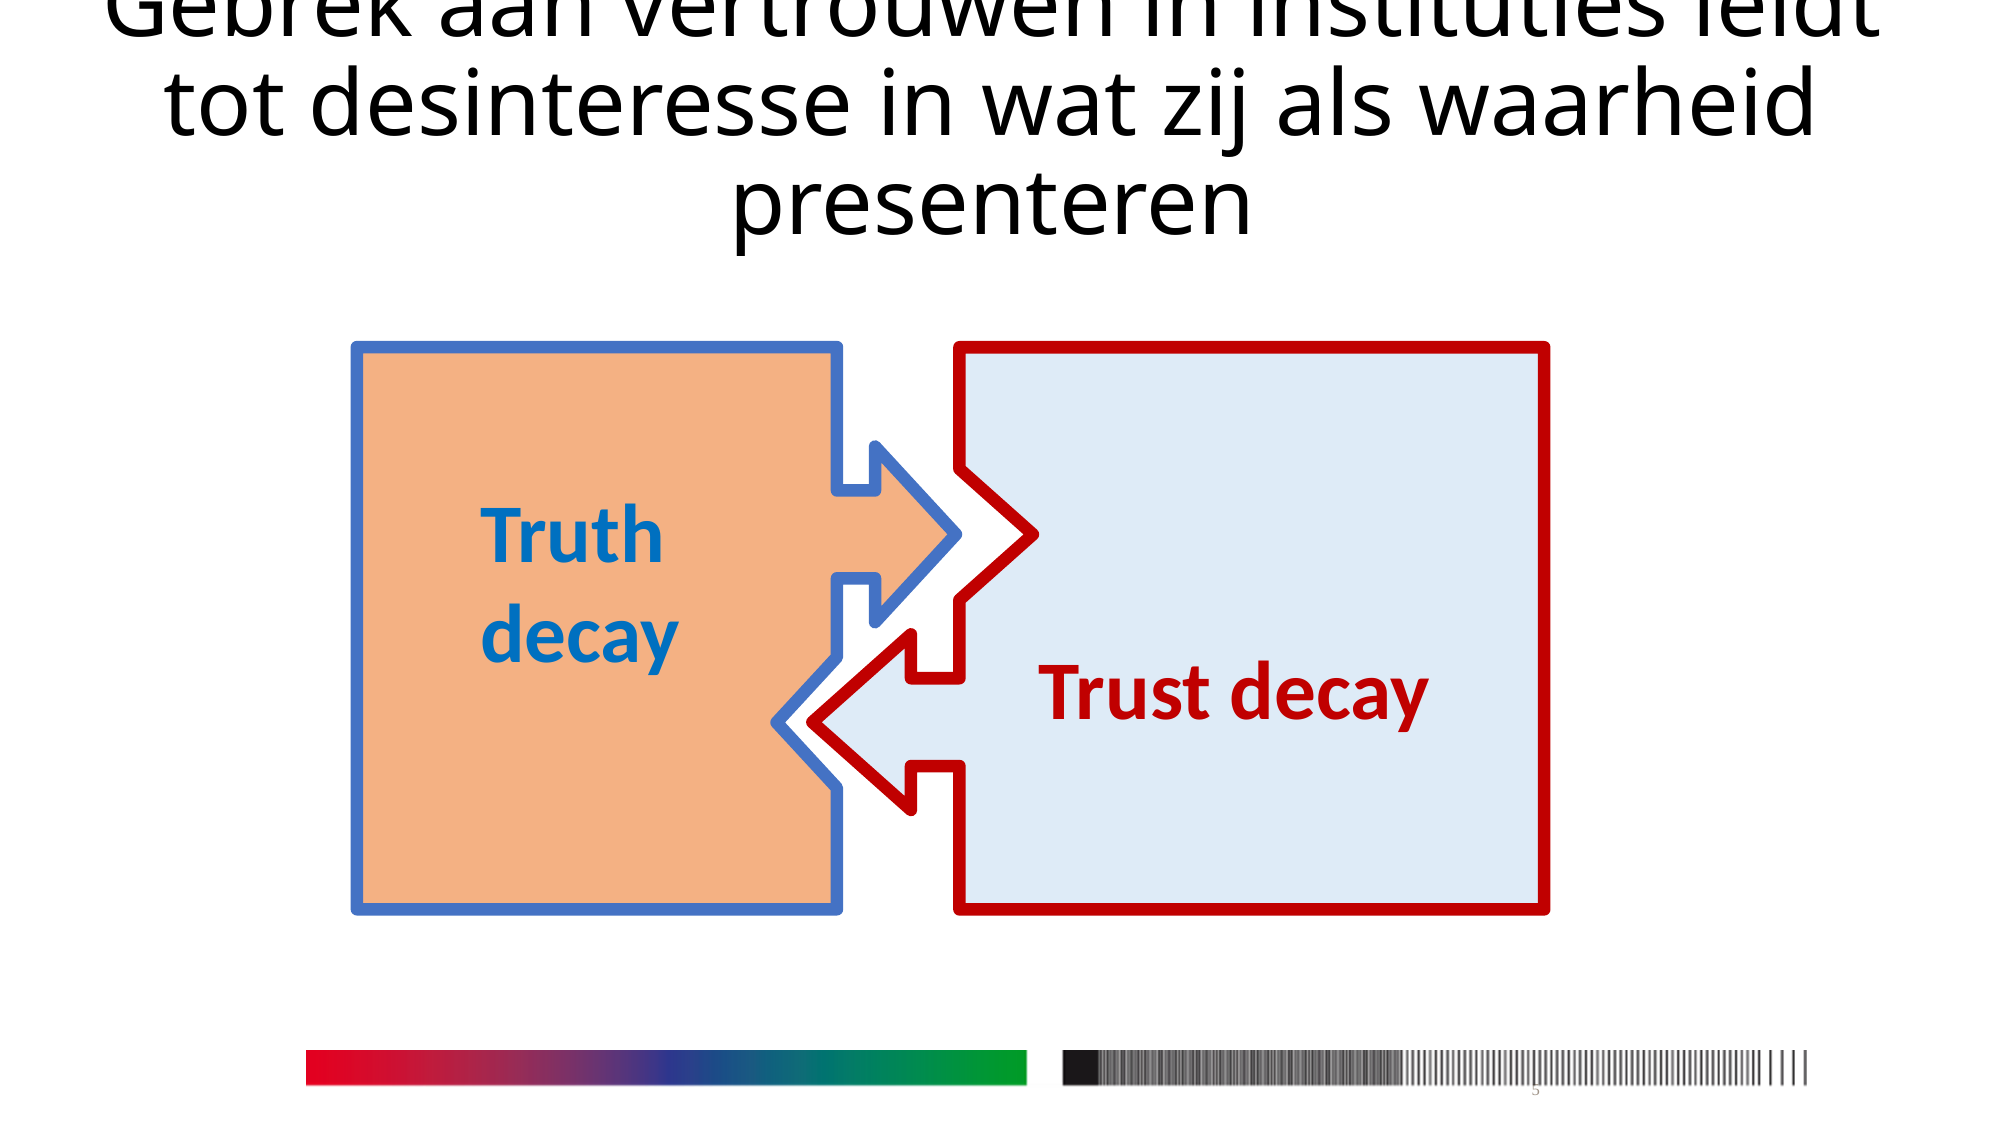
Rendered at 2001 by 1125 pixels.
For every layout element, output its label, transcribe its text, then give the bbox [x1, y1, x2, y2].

text_box Trust decay [1039, 536, 1600, 936]
picture [306, 1050, 1807, 1101]
text_box [812, 347, 1545, 910]
text_box Truth decay [480, 480, 833, 680]
text_box [356, 347, 956, 910]
title Gebrek aan vertrouwen in instituties leidt tot desinteresse in wat zij als waarheid presenteren [55, 6, 1930, 207]
